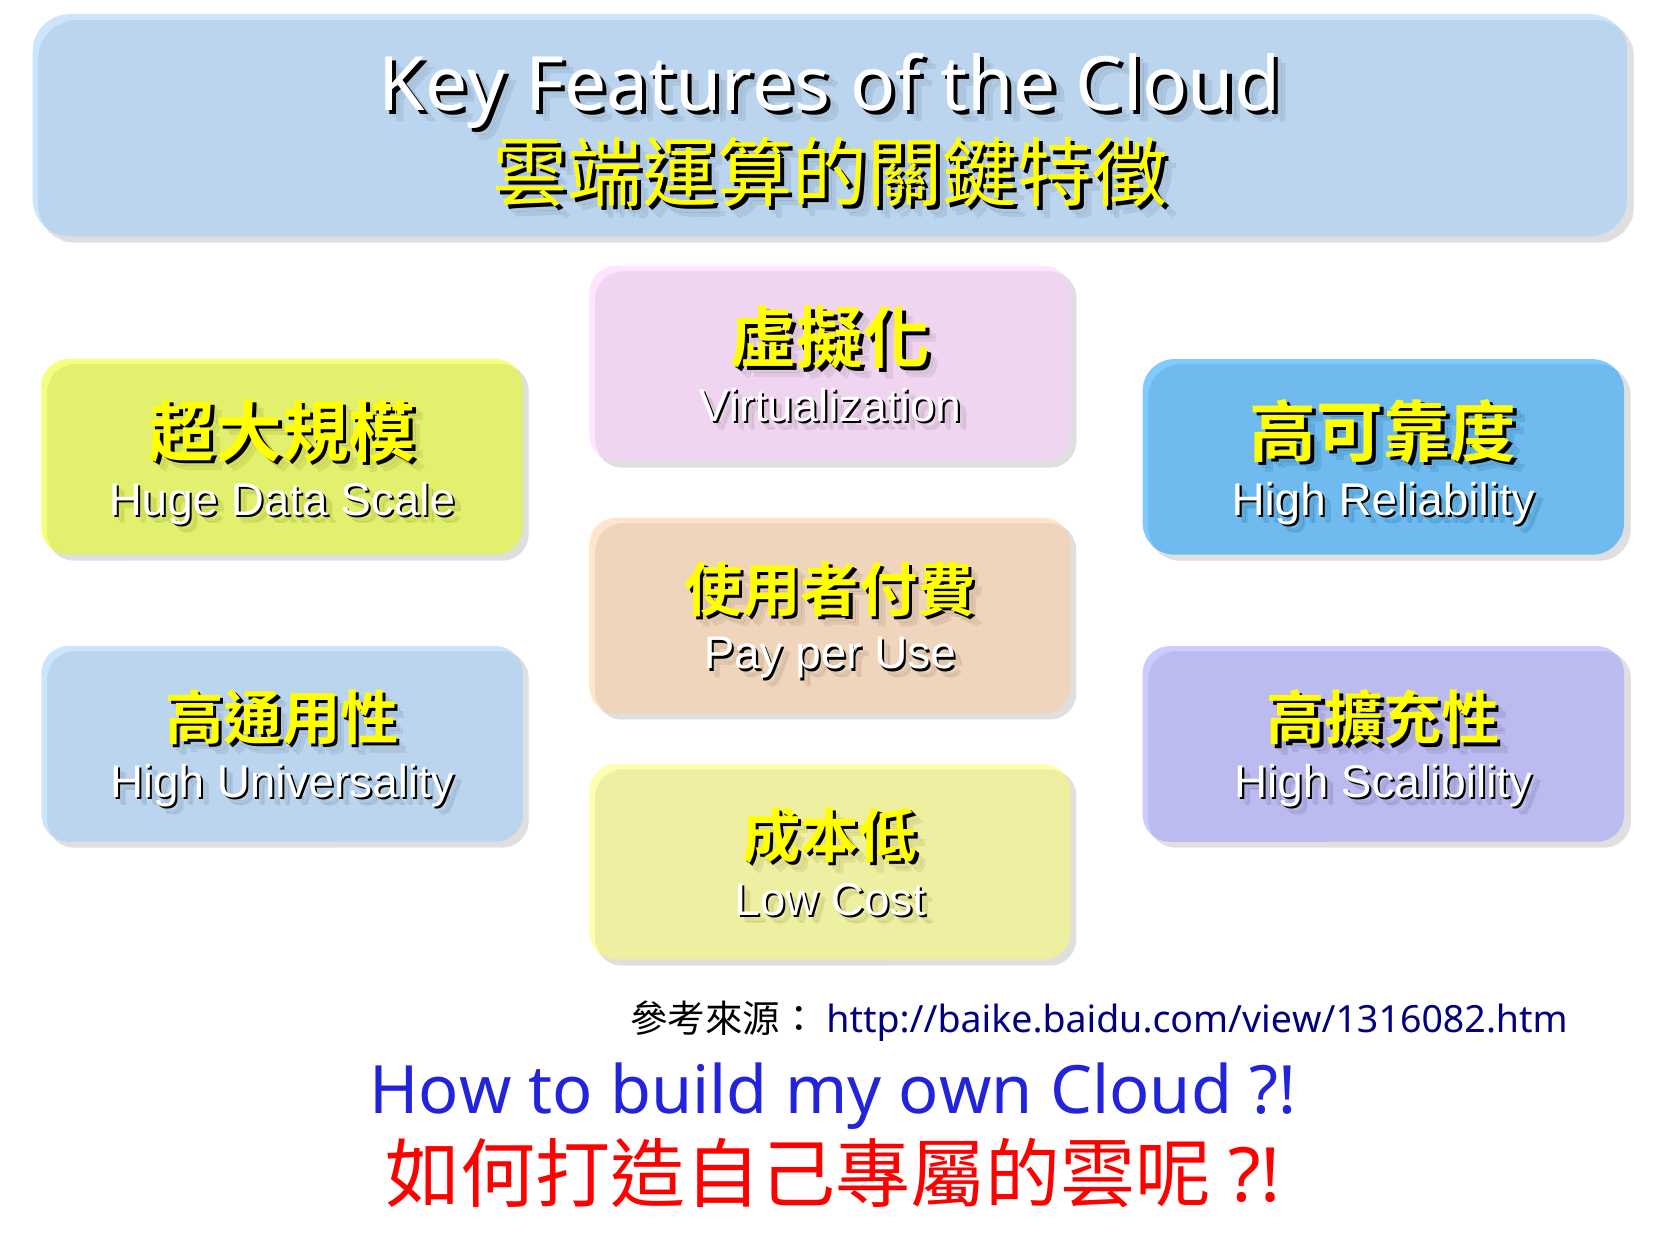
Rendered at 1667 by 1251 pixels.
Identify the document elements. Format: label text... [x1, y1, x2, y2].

text_box How to build my own Cloud ?! 如何打造自己專屬的雲呢?! [0, 1039, 1667, 1225]
text_box 高可靠度 High Reliability [1142, 359, 1625, 555]
text_box 虛擬化 Virtualization [589, 265, 1071, 462]
text_box Key Features of the Cloud 雲端運算的關鍵特徵 [32, 14, 1628, 237]
text_box 參考來源：http://baike.baidu.com/view/1316082.htm [615, 988, 1654, 1039]
text_box 超大規模 Huge Data Scale [41, 358, 523, 555]
text_box 高擴充性 High Scalibility [1142, 646, 1625, 842]
text_box 高通用性 High Universality [41, 646, 523, 842]
text_box 使用者付費 Pay per Use [589, 517, 1071, 714]
text_box 成本低 Low Cost [589, 763, 1071, 960]
